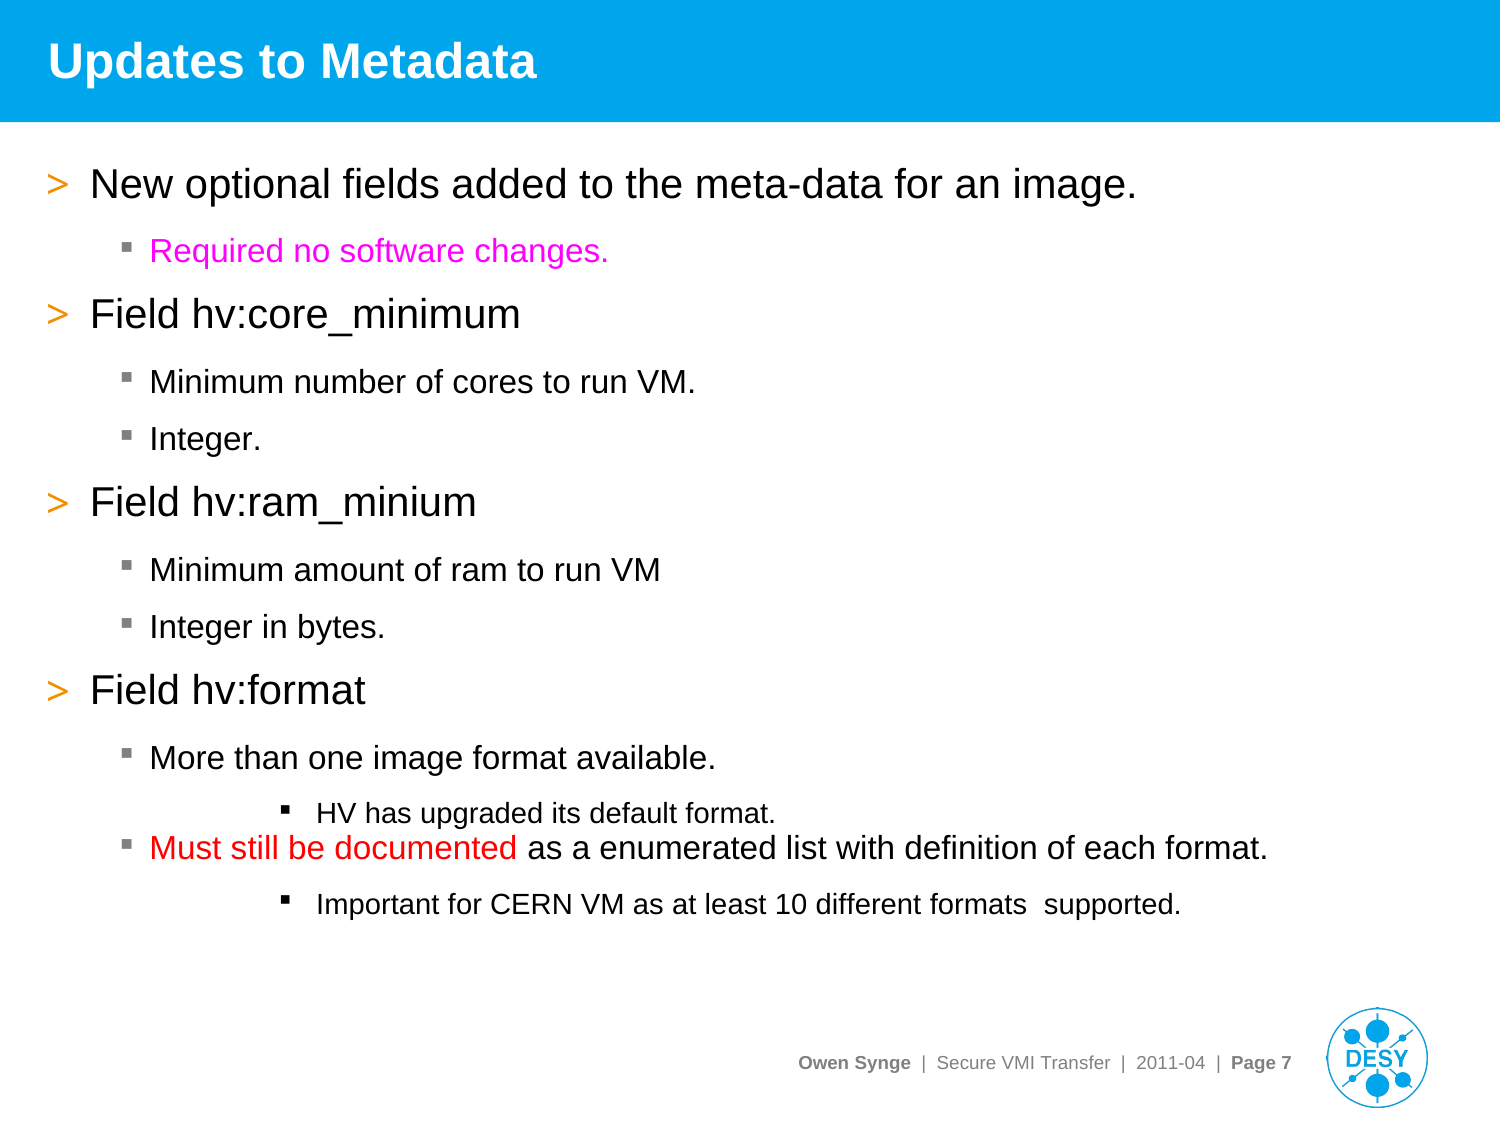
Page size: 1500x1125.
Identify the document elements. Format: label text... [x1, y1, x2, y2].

title Updates to Metadata [47, 16, 1446, 107]
picture [1326, 1007, 1428, 1108]
list New optional fields added to the meta-data for an image. Required no software changes. Field hv:core_minimum Minimum number of cores to run VM. Integer. Field hv:ram_minium Minimum amount of ram to run VM Integer in bytes. Field hv:format More than one image format available. HV has upgraded its default format. Must still be documented as a enumerated list with definition of each format. Important for CERN VM as at least 10 different formats supported. [46, 160, 1444, 921]
